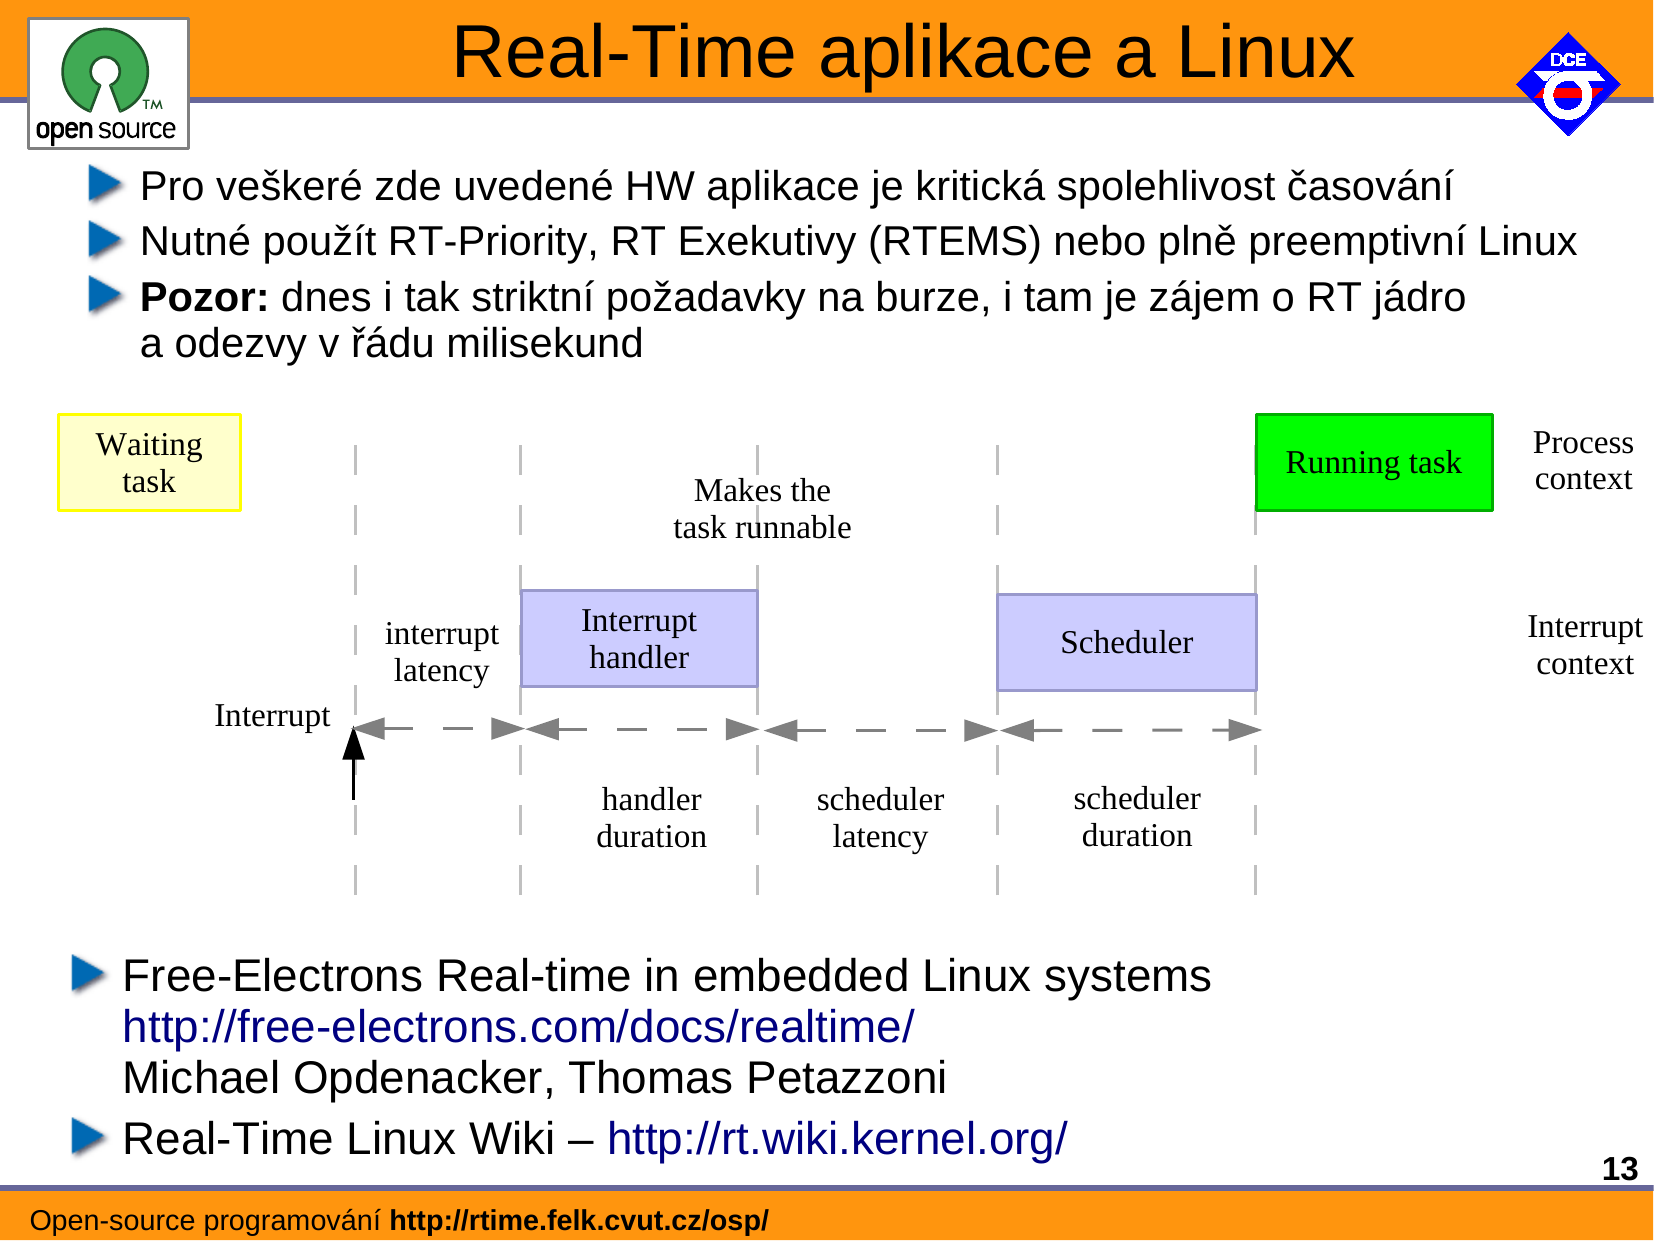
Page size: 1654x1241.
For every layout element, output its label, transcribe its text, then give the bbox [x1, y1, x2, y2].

title Real-Time aplikace a Linux [178, 4, 1631, 98]
text_box Running task [1256, 414, 1493, 511]
text_box Waiting task [58, 414, 241, 511]
text_box scheduler duration [1067, 773, 1208, 867]
text_box Makes the task runnable [667, 465, 859, 559]
text_box Process context [1526, 417, 1641, 510]
list Pro veškeré zde uvedené HW aplikace je kritická spolehlivost časování Nutné použít RT-Priority, RT Exekutivy (RTEMS) nebo plně preemptivní Linux Pozor: dnes i tak striktní požadavky na burze, i tam je zájem o RT jádro a odezvy v řádu milisekund [68, 162, 1625, 391]
text_box Interrupt [208, 690, 338, 744]
text_box Scheduler [997, 594, 1257, 691]
text_box Interrupt handler [521, 590, 758, 687]
list Free-Electrons Real-time in embedded Linux systems http://free-electrons.com/docs/realtime/ Michael Opdenacker, Thomas Petazzoni Real-Time Linux Wiki – http://rt.wiki.kernel.org/ [52, 949, 1576, 1187]
text_box Interrupt context [1521, 601, 1651, 695]
text_box scheduler latency [810, 774, 951, 868]
text_box handler duration [590, 774, 714, 868]
text_box interrupt latency [378, 608, 506, 702]
